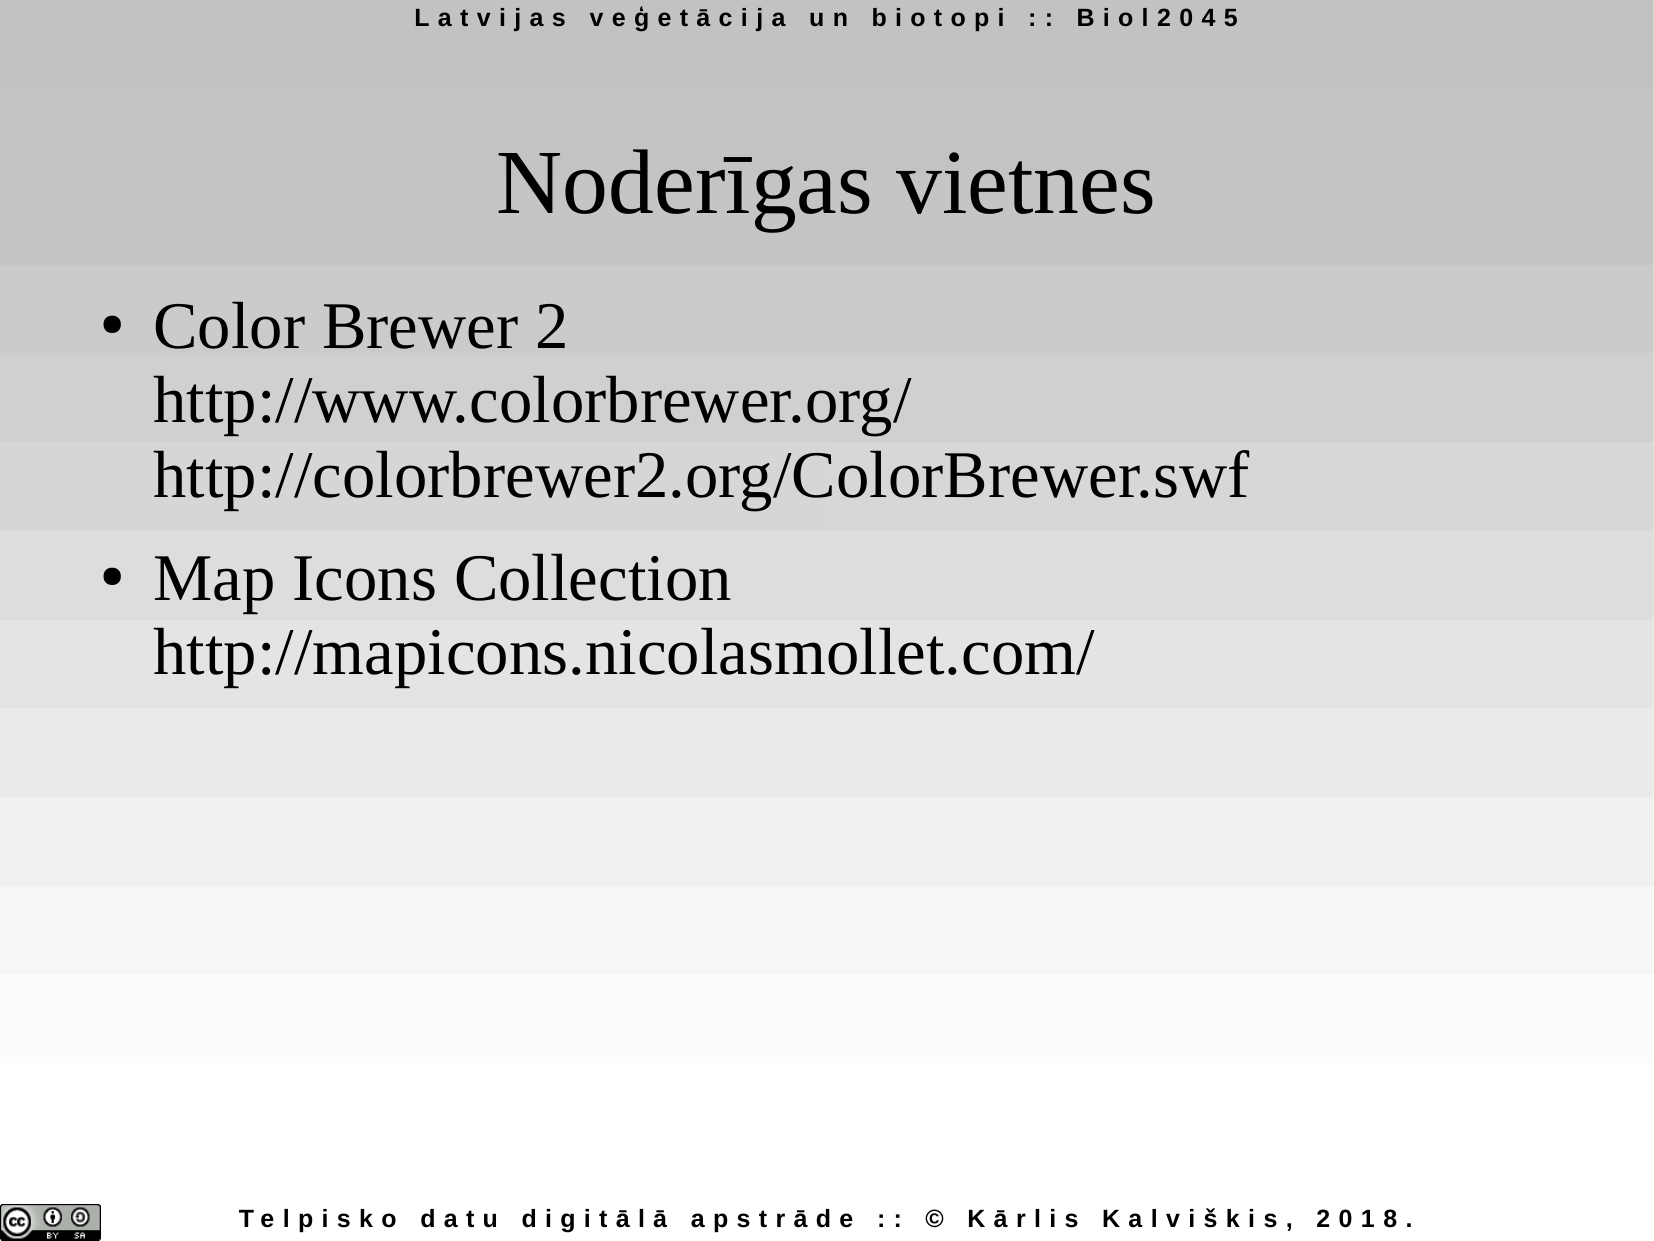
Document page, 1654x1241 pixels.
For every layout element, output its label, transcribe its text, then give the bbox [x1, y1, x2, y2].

picture [0, 0, 1654, 1241]
list Color Brewer 2 http://www.colorbrewer.org/ http://colorbrewer2.org/ColorBrewer.swf Map Icons Collection http://mapicons.nicolasmollet.com/ [82, 289, 1571, 1113]
title Noderīgas vietnes [29, 49, 1625, 296]
